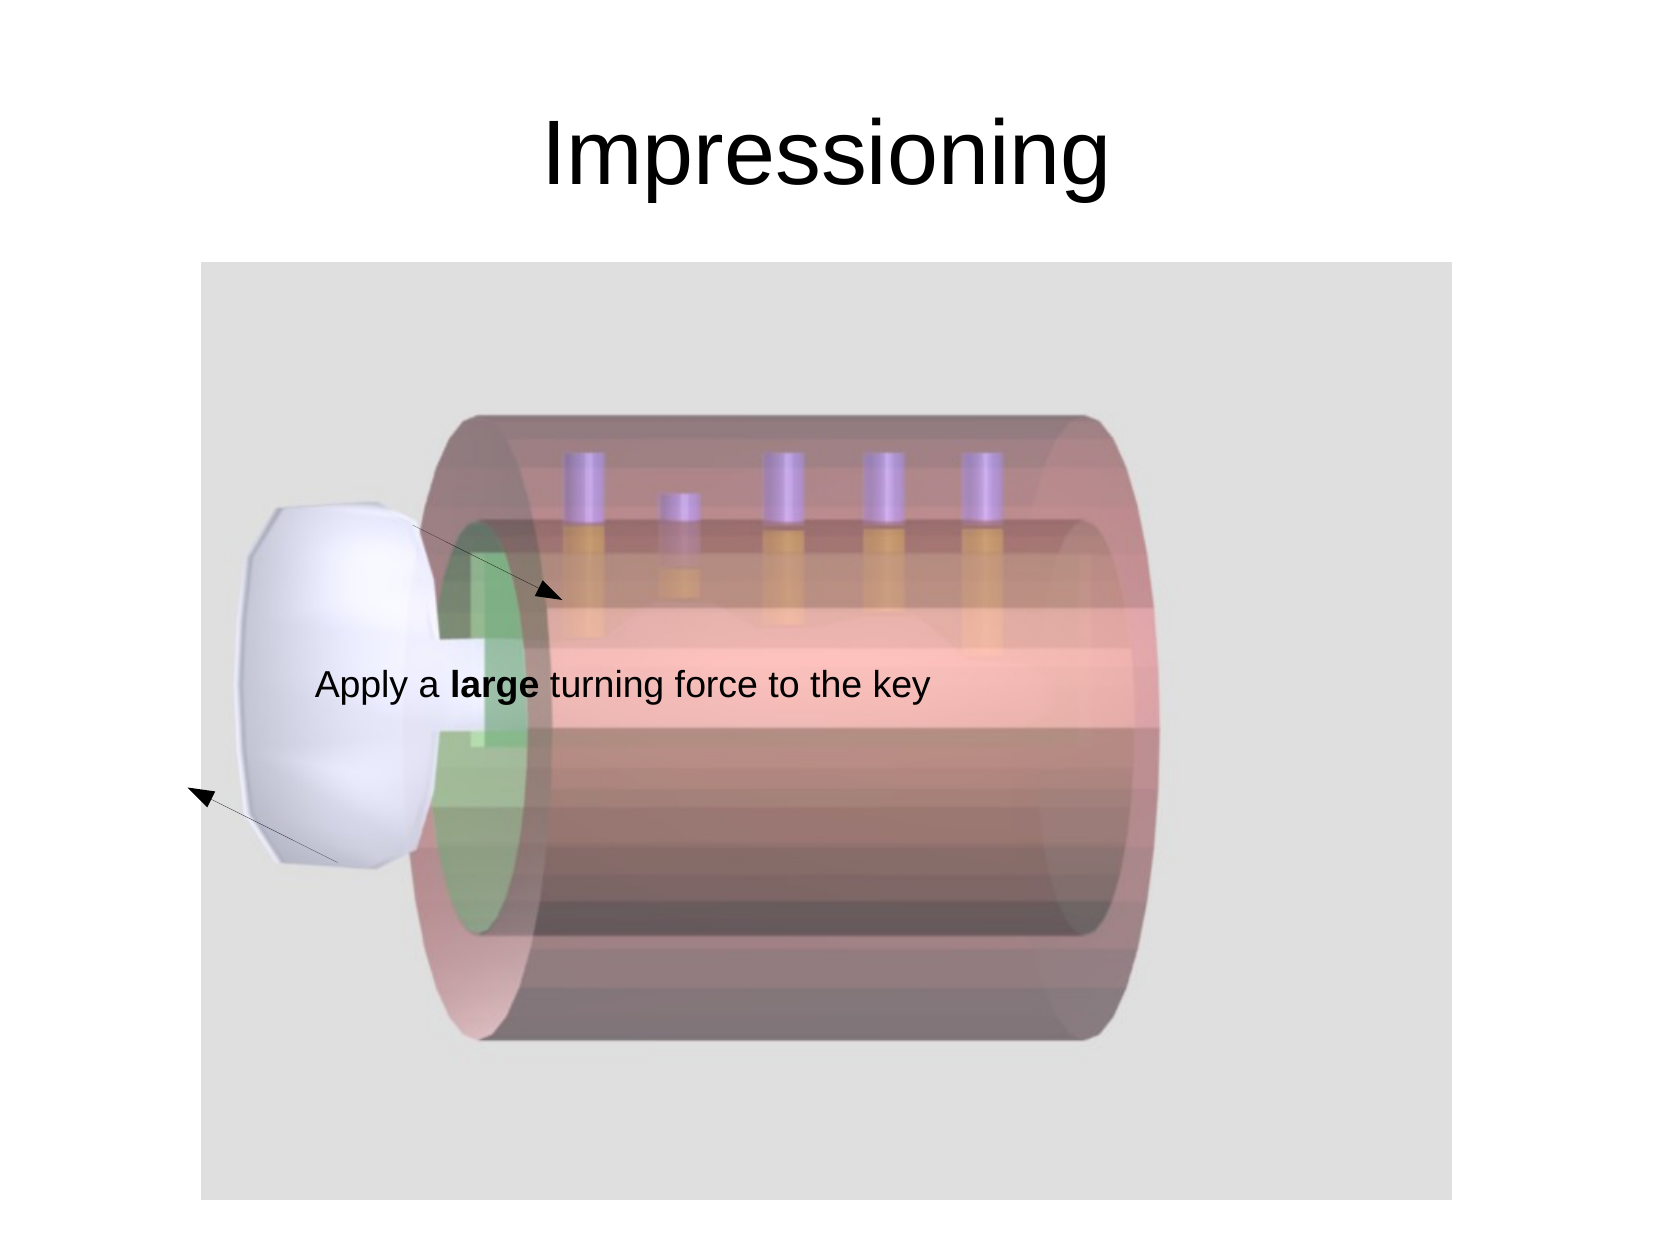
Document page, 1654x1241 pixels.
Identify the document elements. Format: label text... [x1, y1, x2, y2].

text_box Apply a large turning force to the key [300, 655, 946, 713]
picture [201, 262, 1452, 1201]
title Impressioning [82, 56, 1571, 250]
